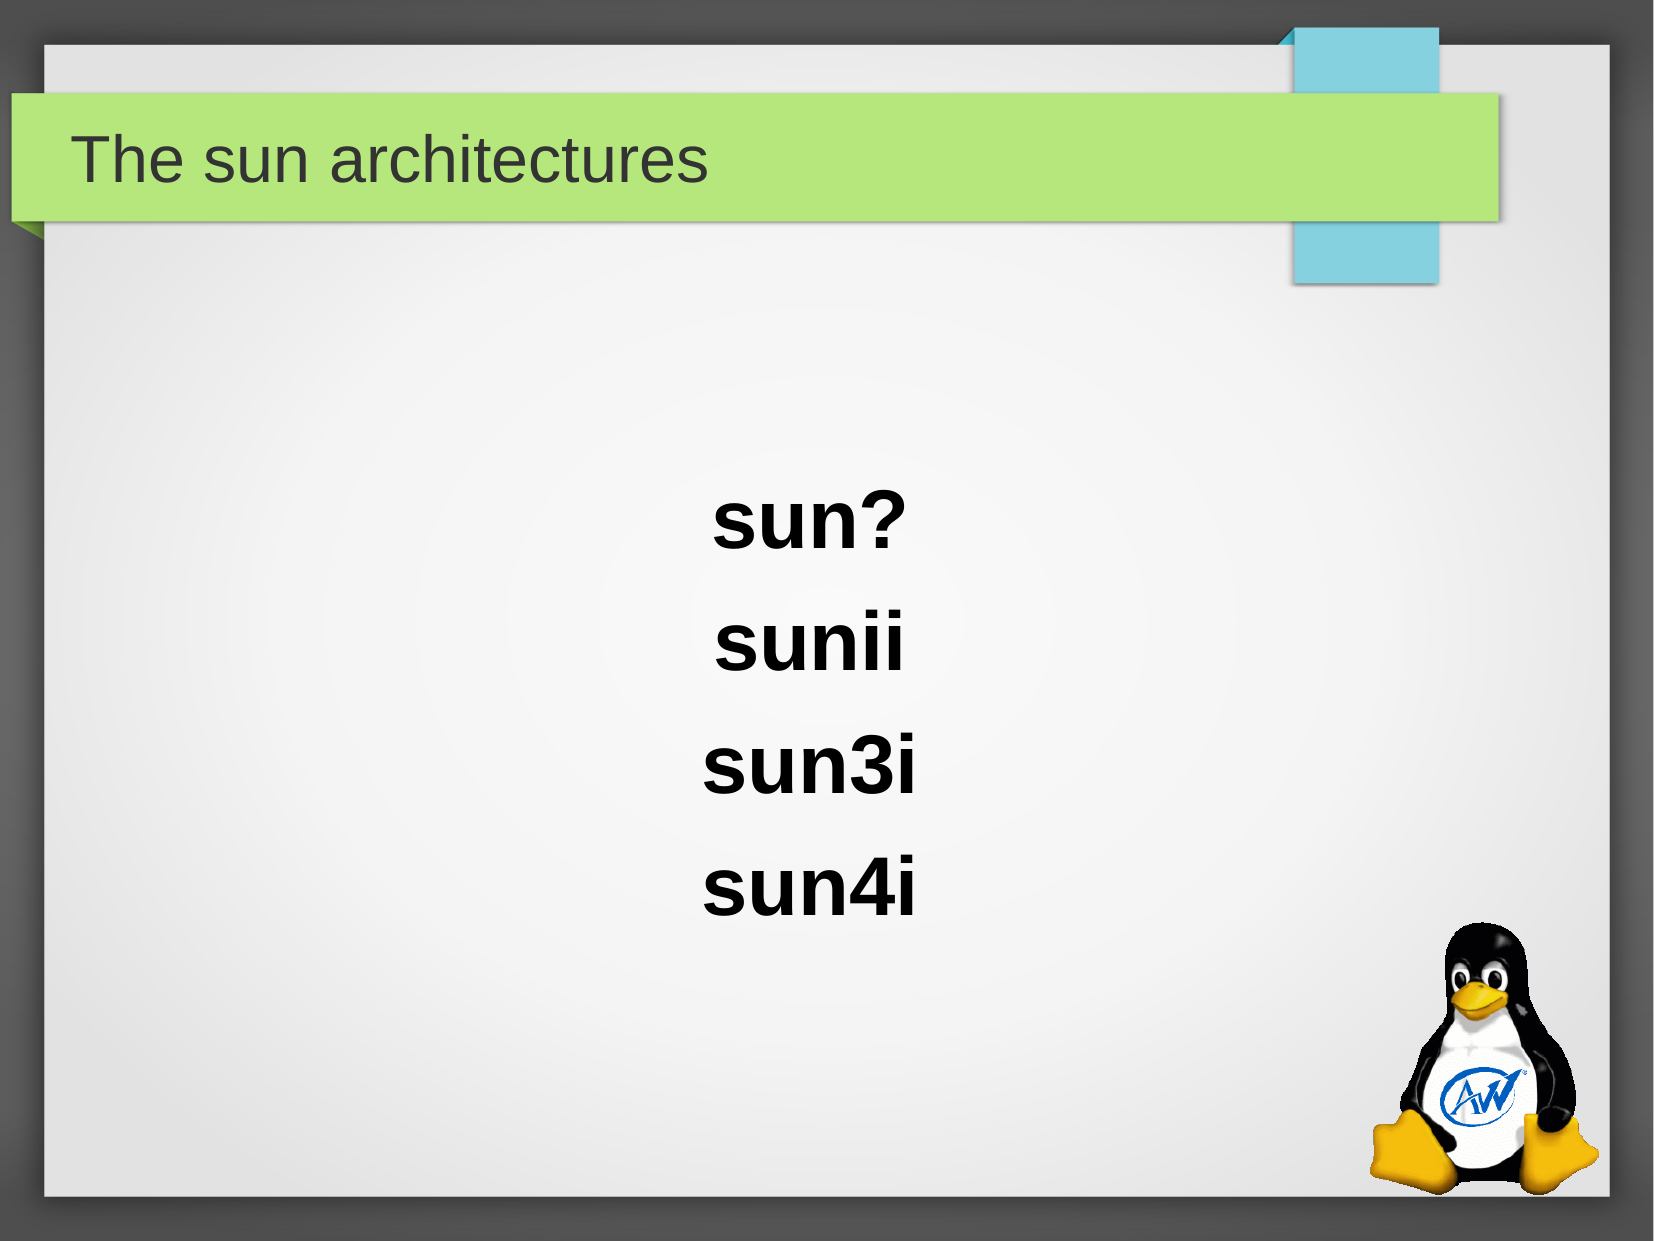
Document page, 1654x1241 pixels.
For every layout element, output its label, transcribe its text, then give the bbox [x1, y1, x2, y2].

title The sun architectures [70, 106, 1229, 213]
picture [0, 0, 1654, 1241]
list sun? sunii sun3i sun4i [82, 343, 1538, 1063]
